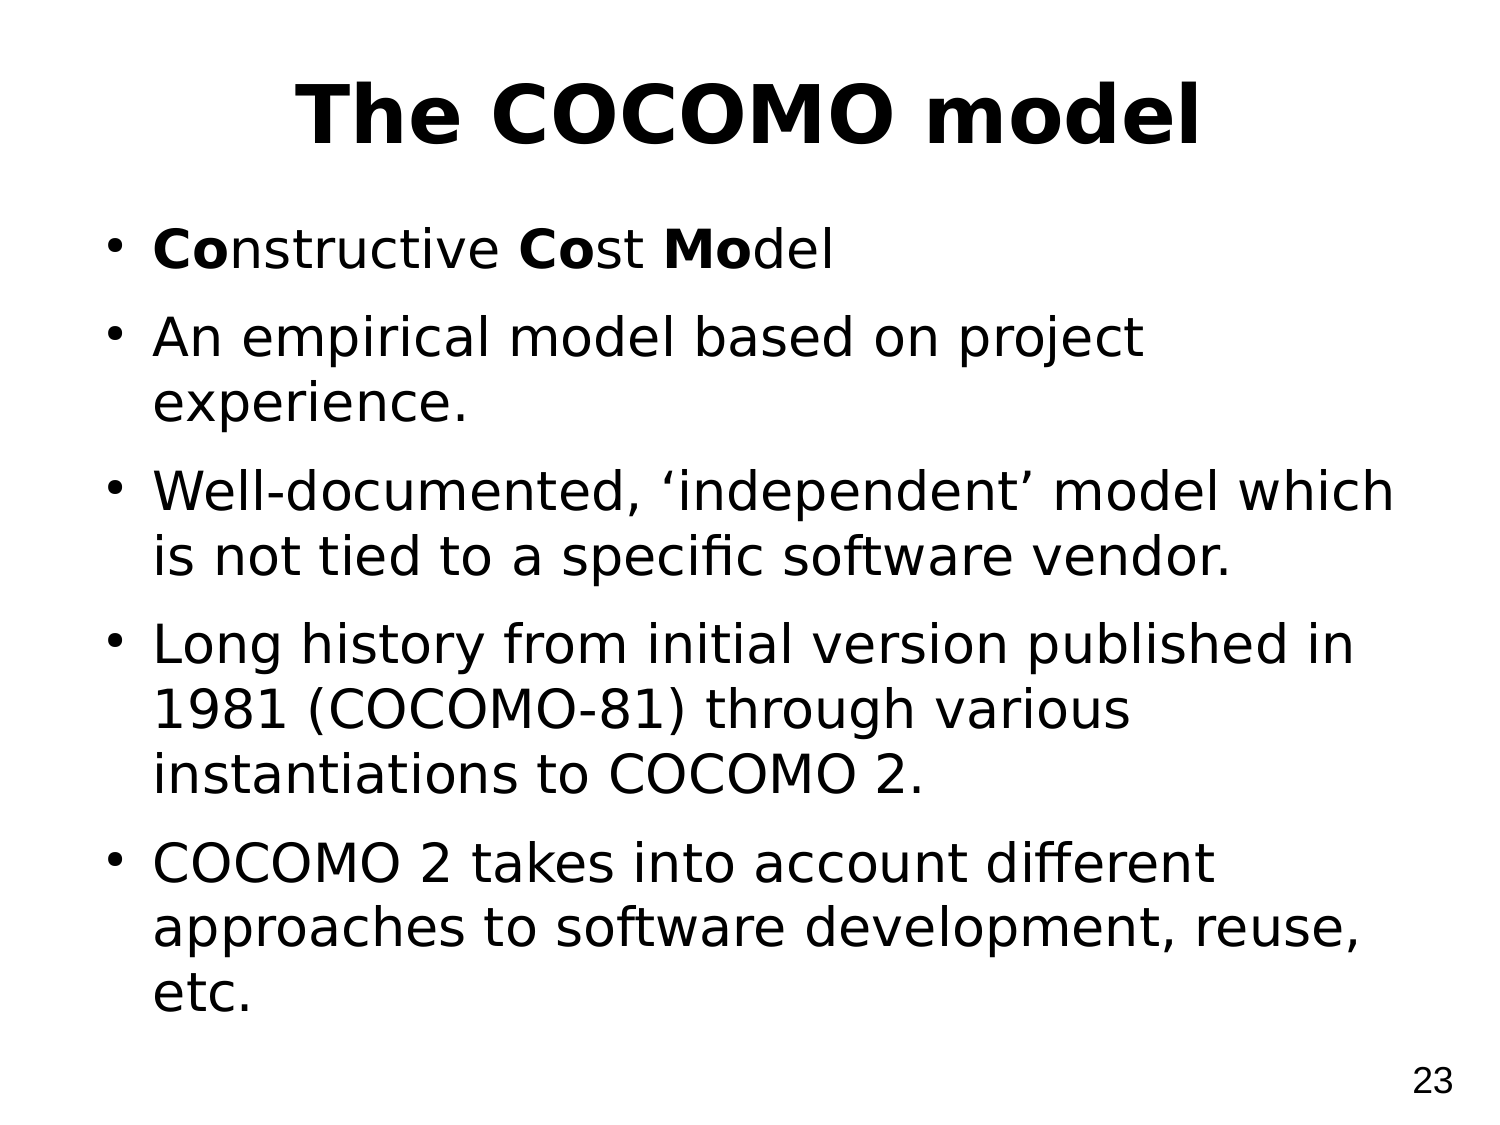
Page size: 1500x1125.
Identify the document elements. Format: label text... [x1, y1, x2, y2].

list Constructive Cost Model An empirical model based on project experience. Well-documented, ‘independent’ model which is not tied to a specific software vendor. Long history from initial version published in 1981 (COCOMO-81) through various instantiations to COCOMO 2. COCOMO 2 takes into account different approaches to software development, reuse, etc. [75, 206, 1425, 1093]
title The COCOMO model [75, 44, 1425, 177]
